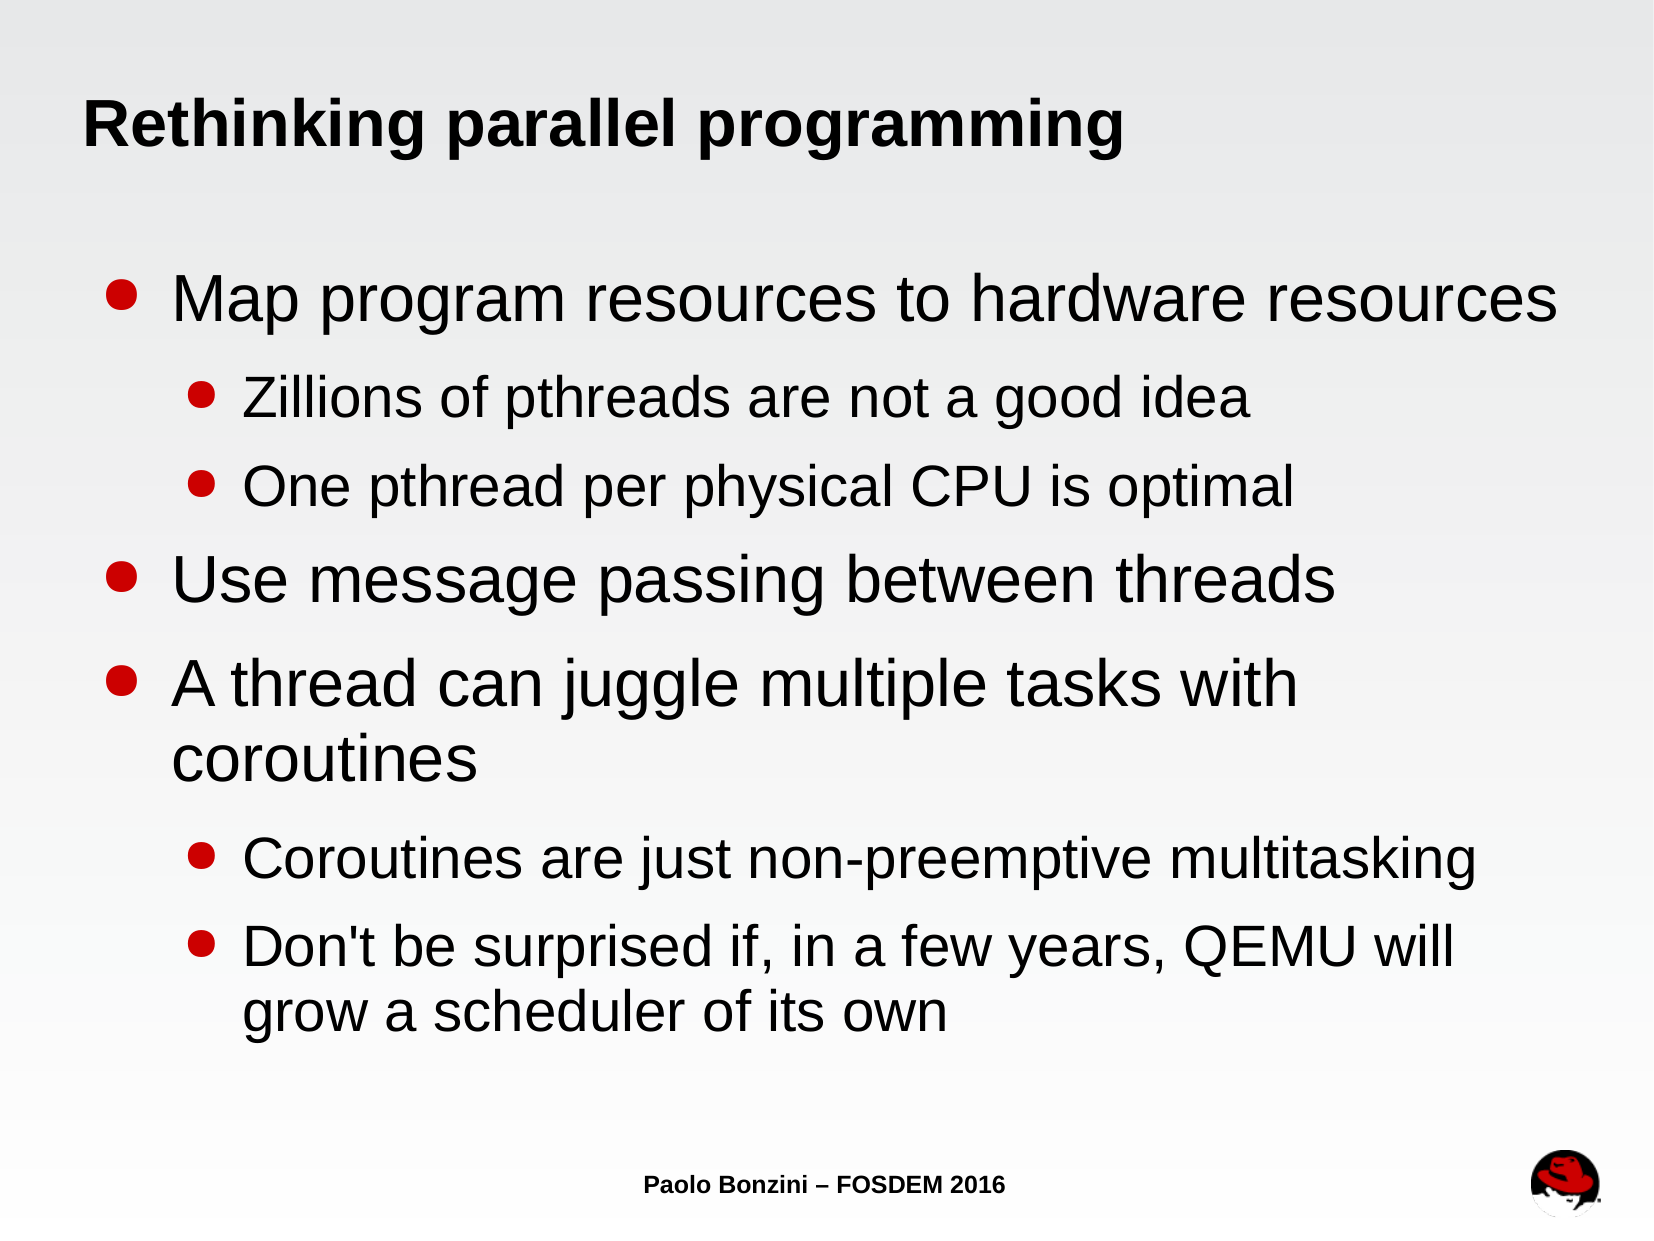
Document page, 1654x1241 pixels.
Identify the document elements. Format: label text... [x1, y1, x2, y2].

list Map program resources to hardware resources Zillions of pthreads are not a good idea One pthread per physical CPU is optimal Use message passing between threads A thread can juggle multiple tasks with coroutines Coroutines are just non-preemptive multitasking Don't be surprised if, in a few years, QEMU will grow a scheduler of its own [82, 260, 1571, 1045]
picture [0, 0, 1654, 1241]
title Rethinking parallel programming [82, 19, 1571, 227]
